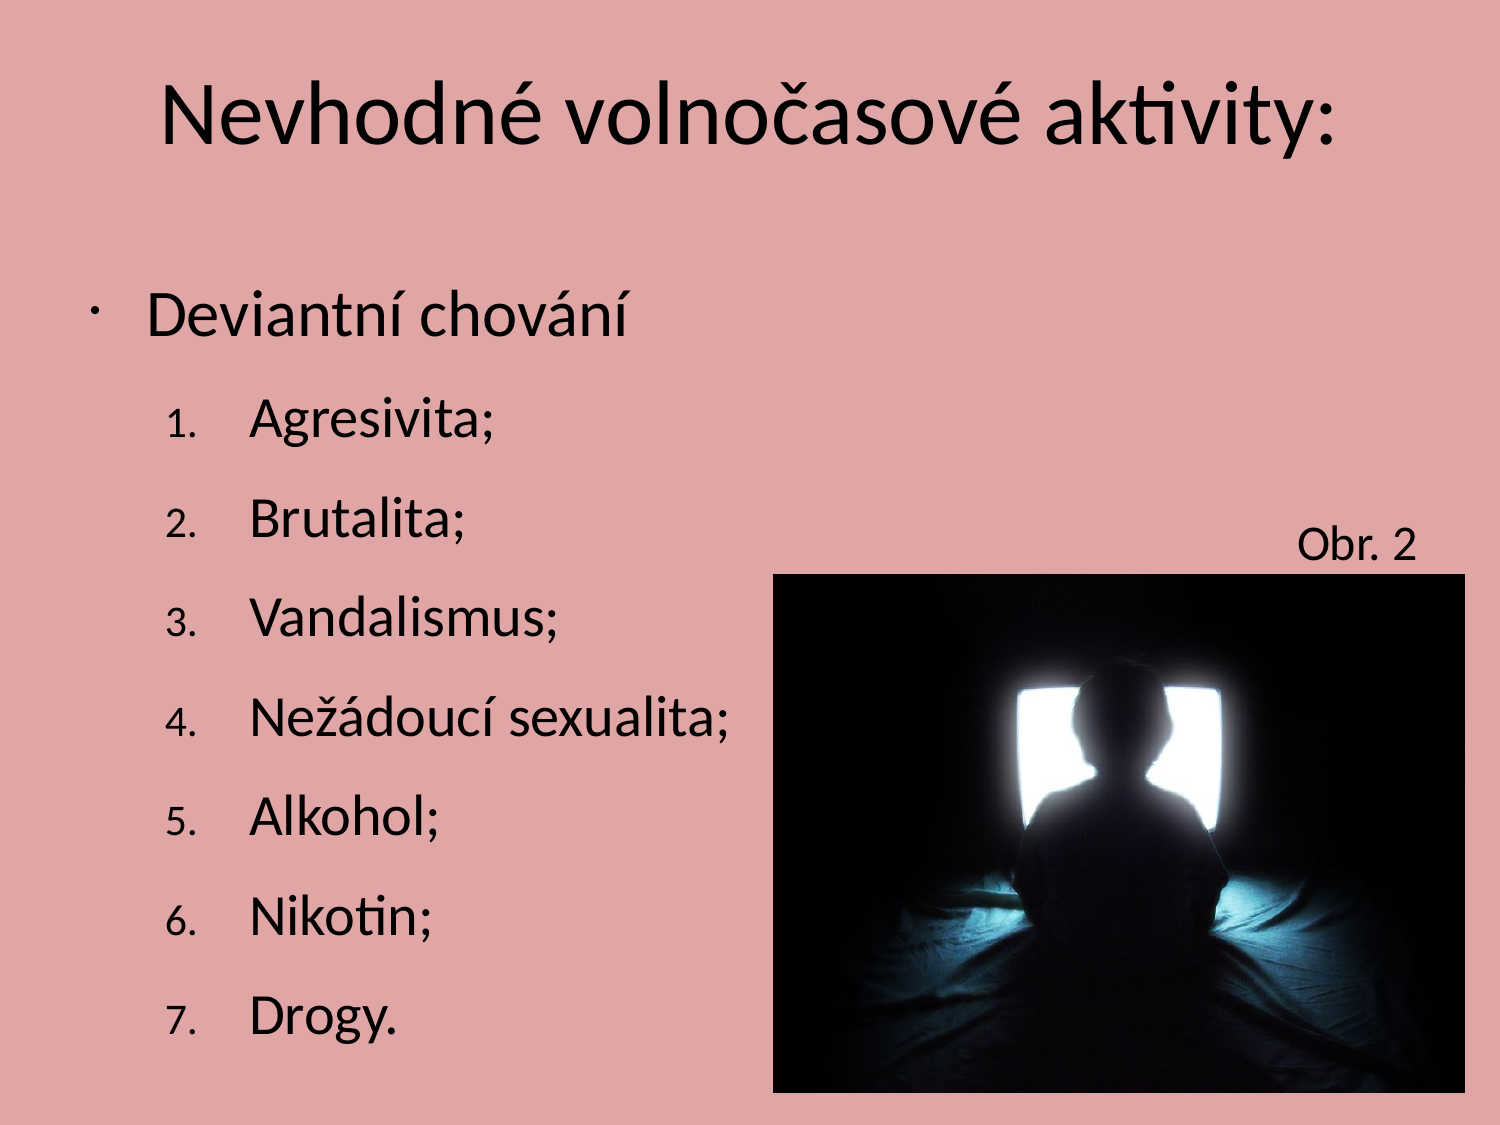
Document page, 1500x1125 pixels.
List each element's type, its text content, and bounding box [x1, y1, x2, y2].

title Nevhodné volnočasové aktivity: [75, 45, 1425, 233]
list Deviantní chování Agresivita; Brutalita; Vandalismus; Nežádoucí sexualita; Alkohol; Nikotin; Drogy. [75, 262, 1425, 1005]
text_box Obr. 2 [1282, 503, 1433, 579]
picture [773, 574, 1465, 1093]
